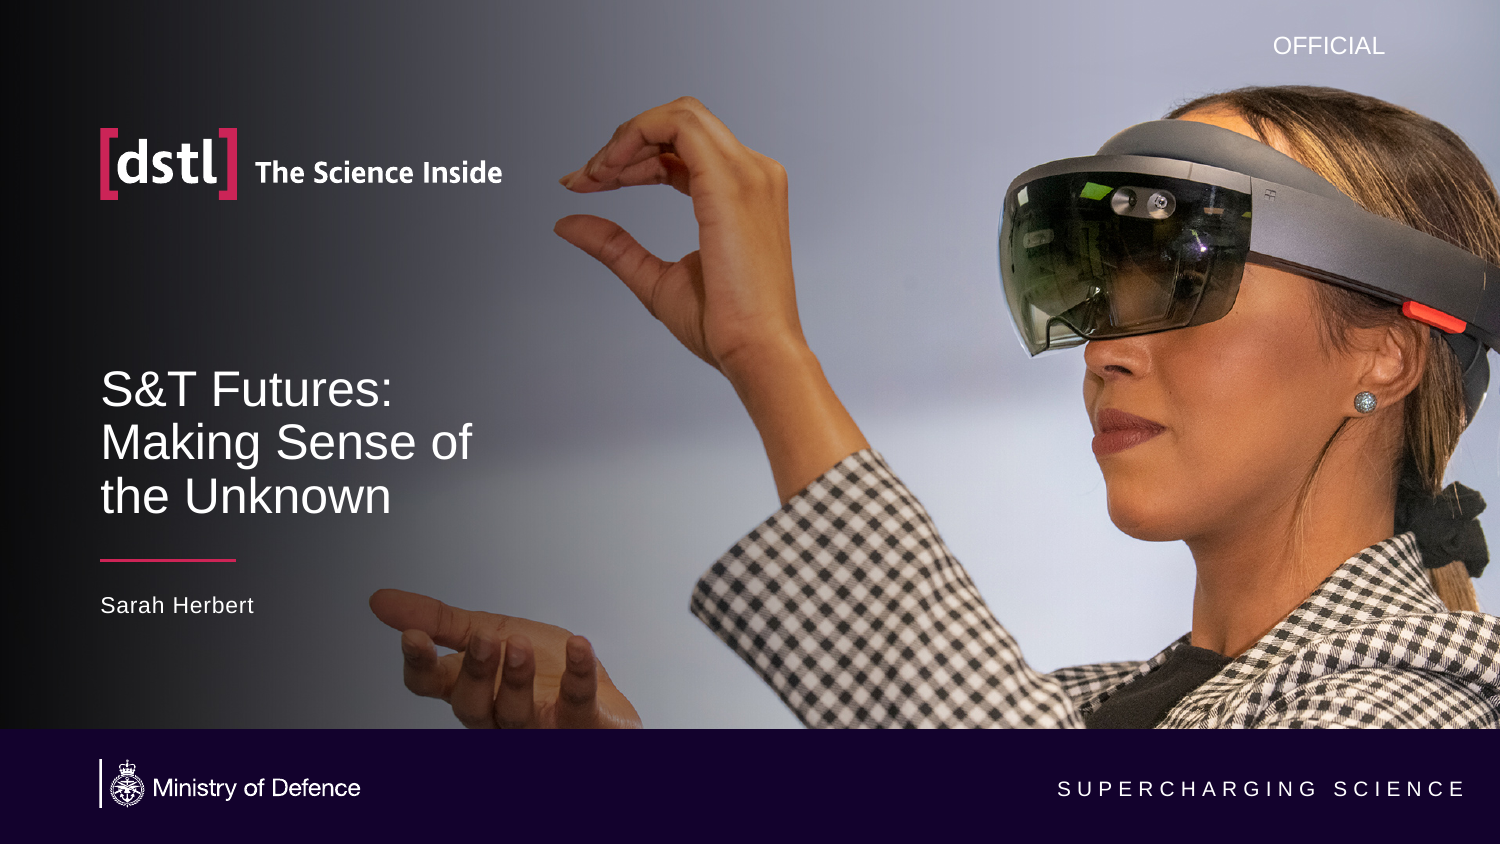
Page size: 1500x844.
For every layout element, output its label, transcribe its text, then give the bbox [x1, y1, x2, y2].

text_box Sarah Herbert [100, 585, 427, 636]
text_box S&T Futures: Making Sense of the Unknown [100, 362, 550, 520]
picture [99, 759, 361, 808]
picture [0, 0, 1500, 729]
text_box OFFICIAL [1257, 21, 1464, 67]
text_box [0, 729, 1500, 844]
text_box SUPERCHARGING SCIENCE [1057, 775, 1464, 800]
